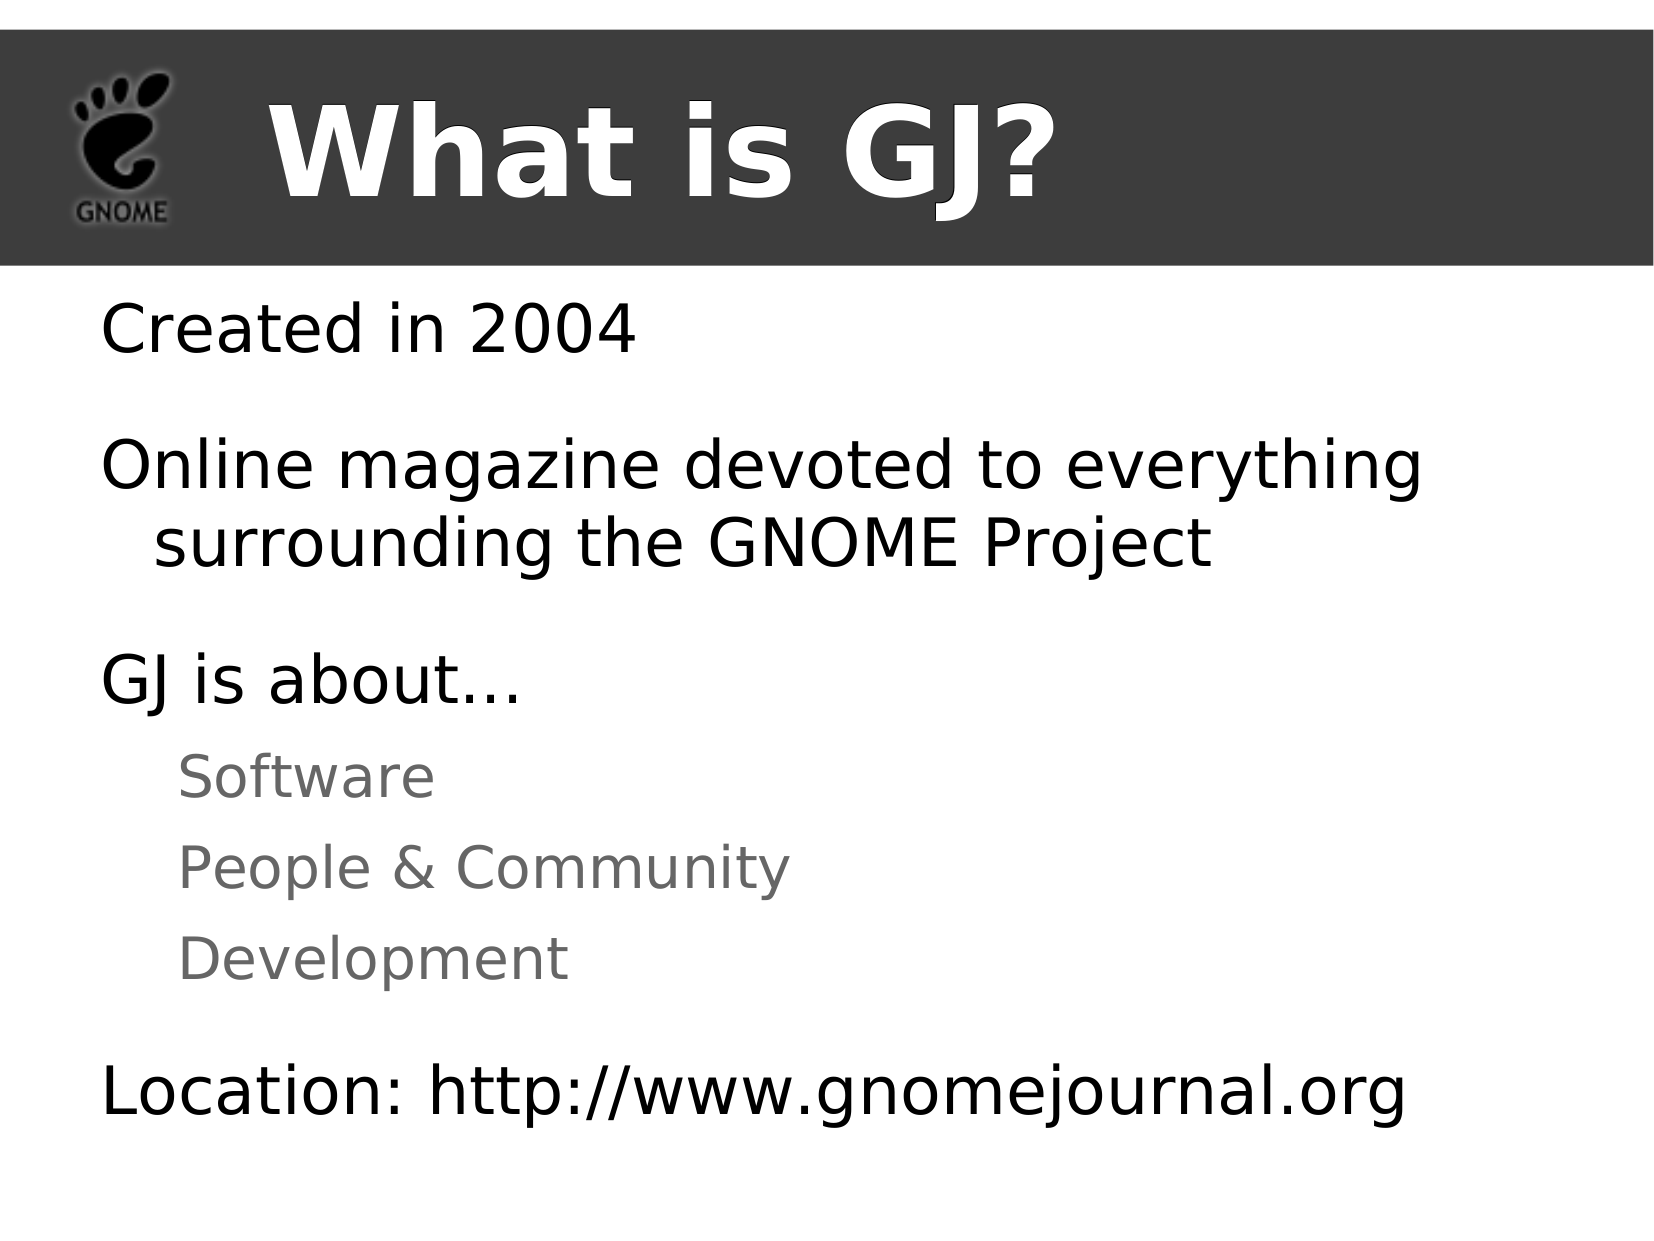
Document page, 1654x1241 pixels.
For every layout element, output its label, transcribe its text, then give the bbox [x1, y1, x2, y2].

list Created in 2004 Online magazine devoted to everything surrounding the GNOME Project GJ is about... Software People & Community Development Location: http://www.gnomejournal.org [82, 290, 1571, 1131]
title What is GJ? [265, 49, 1571, 257]
picture [35, 60, 205, 237]
